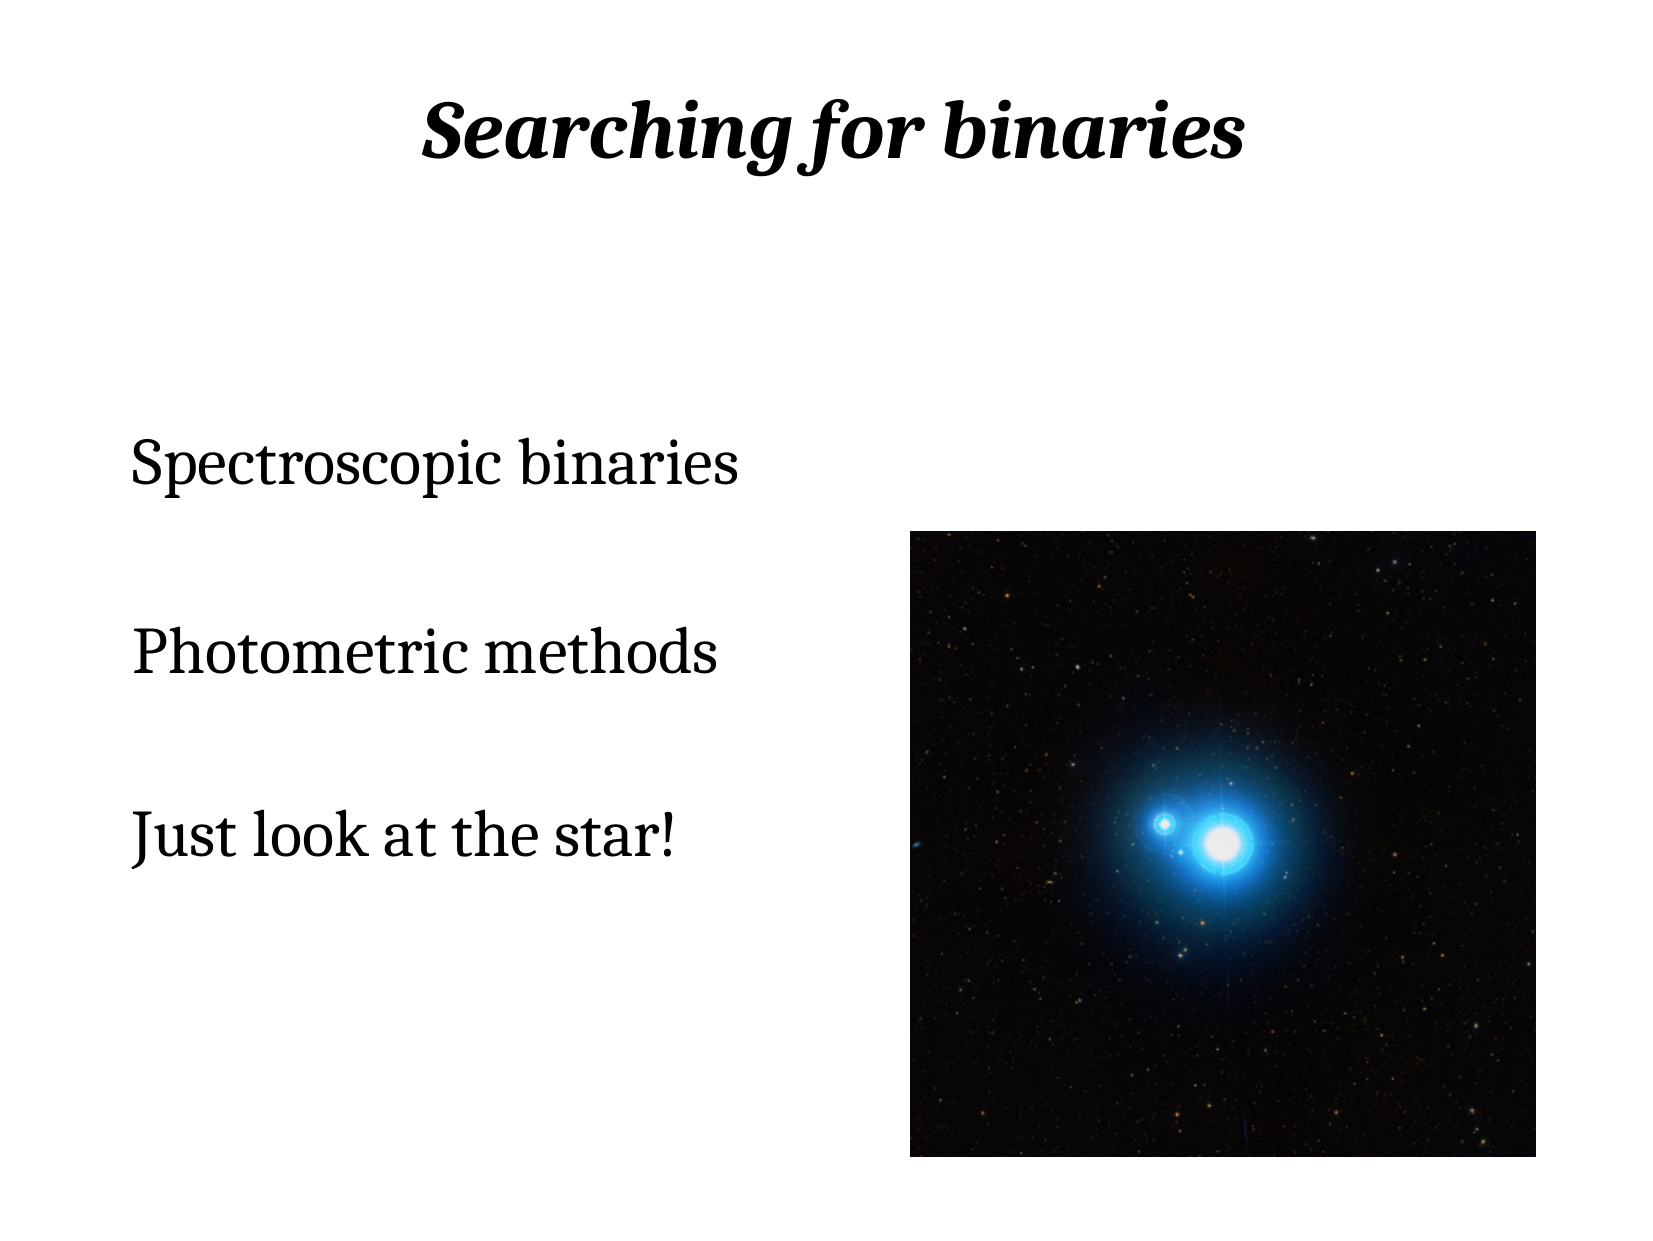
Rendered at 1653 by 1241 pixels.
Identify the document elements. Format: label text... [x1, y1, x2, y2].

text_box Searching for binaries [407, 70, 1306, 184]
text_box Photometric methods [118, 602, 827, 696]
picture [910, 531, 1536, 1157]
text_box Spectroscopic binaries [118, 413, 827, 507]
text_box Just look at the star! [118, 785, 827, 879]
